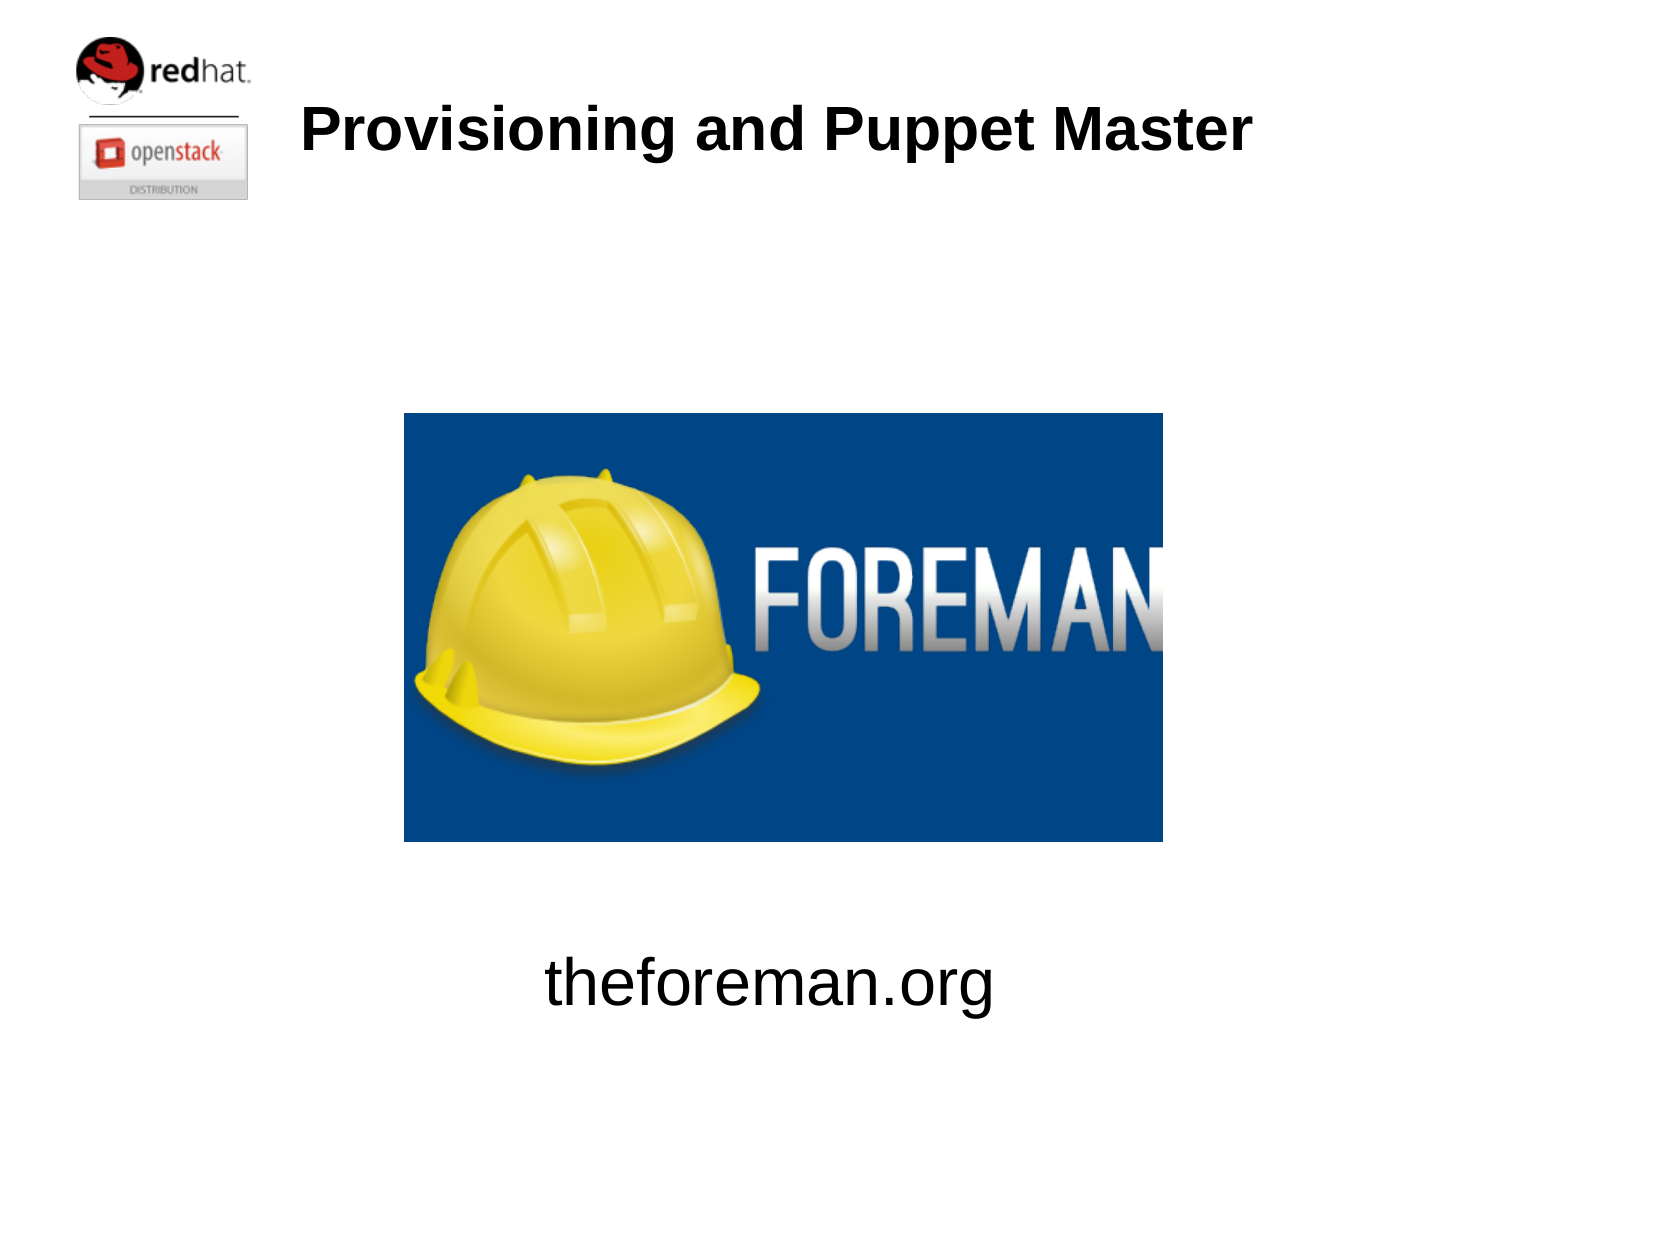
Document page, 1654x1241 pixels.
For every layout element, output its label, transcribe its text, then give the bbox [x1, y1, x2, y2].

text_box theforeman.org [529, 937, 1013, 1028]
picture [404, 412, 1163, 843]
picture [75, 37, 252, 204]
title Provisioning and Puppet Master [300, 35, 1571, 223]
